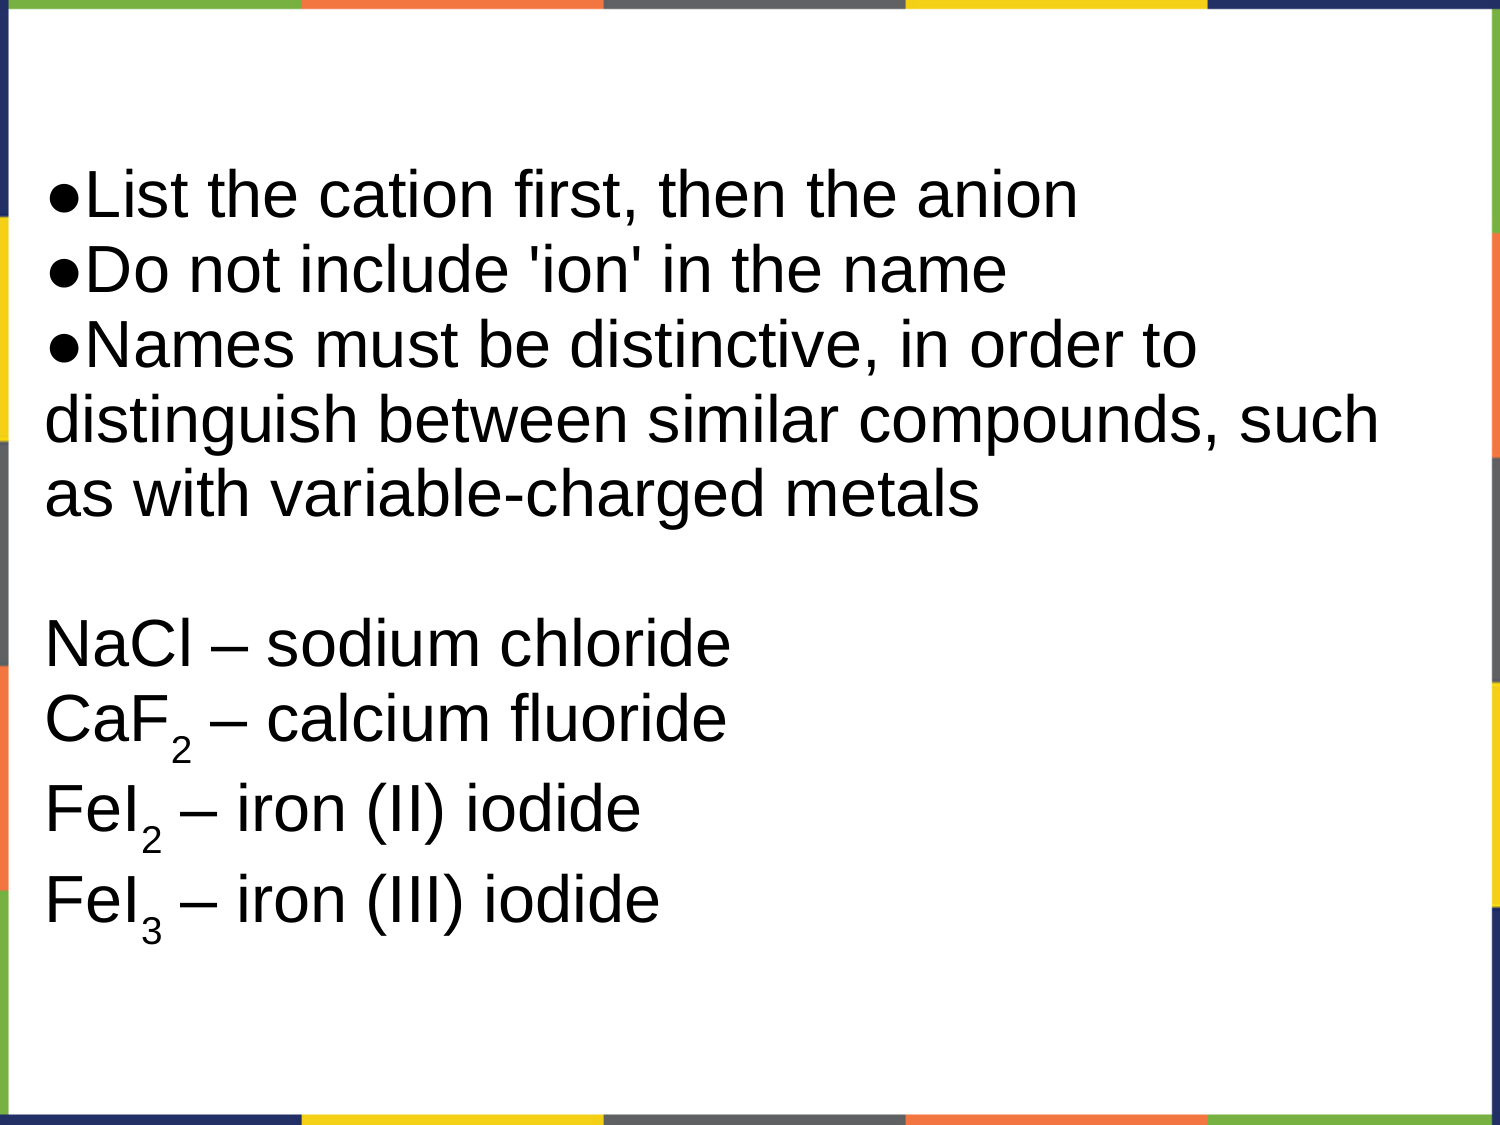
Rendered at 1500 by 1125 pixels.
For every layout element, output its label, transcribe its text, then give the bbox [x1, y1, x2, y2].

picture [0, 0, 1500, 1125]
text_box ●List the cation first, then the anion ●Do not include 'ion' in the name ●Names must be distinctive, in order to distinguish between similar compounds, such as with variable-charged metals NaCl – sodium chloride CaF2 – calcium fluoride FeI2 – iron (II) iodide FeI3 – iron (III) iodide [30, 149, 1459, 961]
